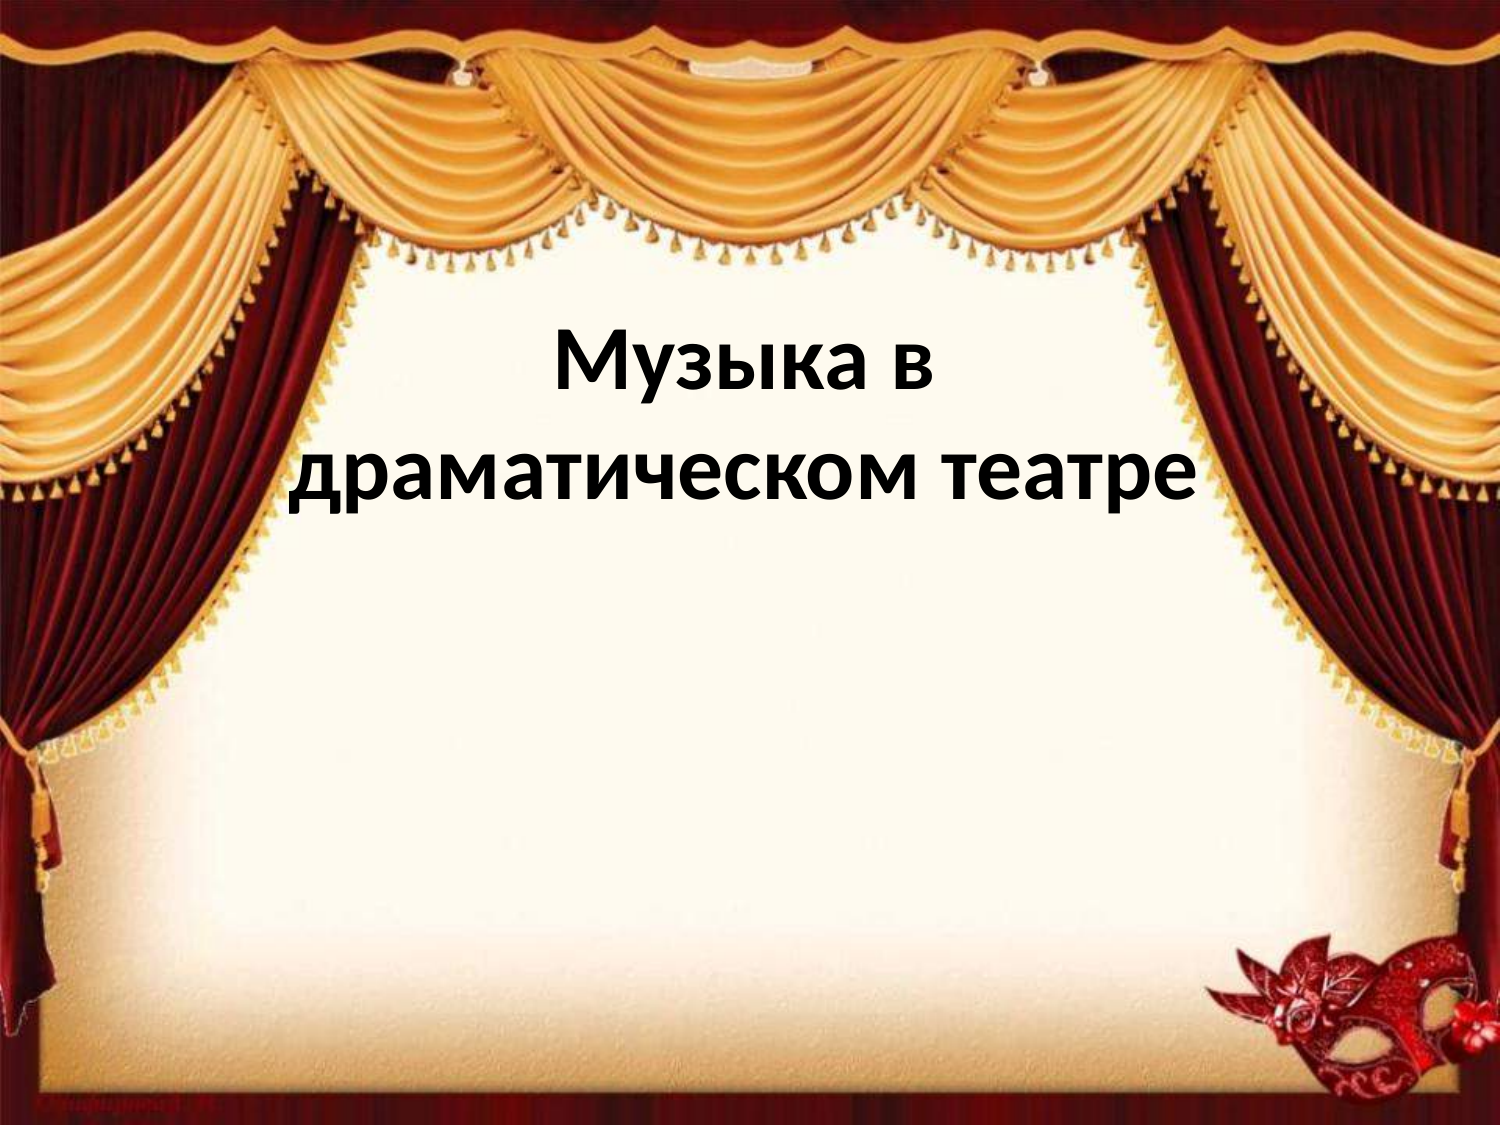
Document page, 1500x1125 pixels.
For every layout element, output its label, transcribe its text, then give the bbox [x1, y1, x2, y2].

picture [0, 0, 1500, 1125]
title Музыка в драматическом театре [253, 290, 1235, 532]
